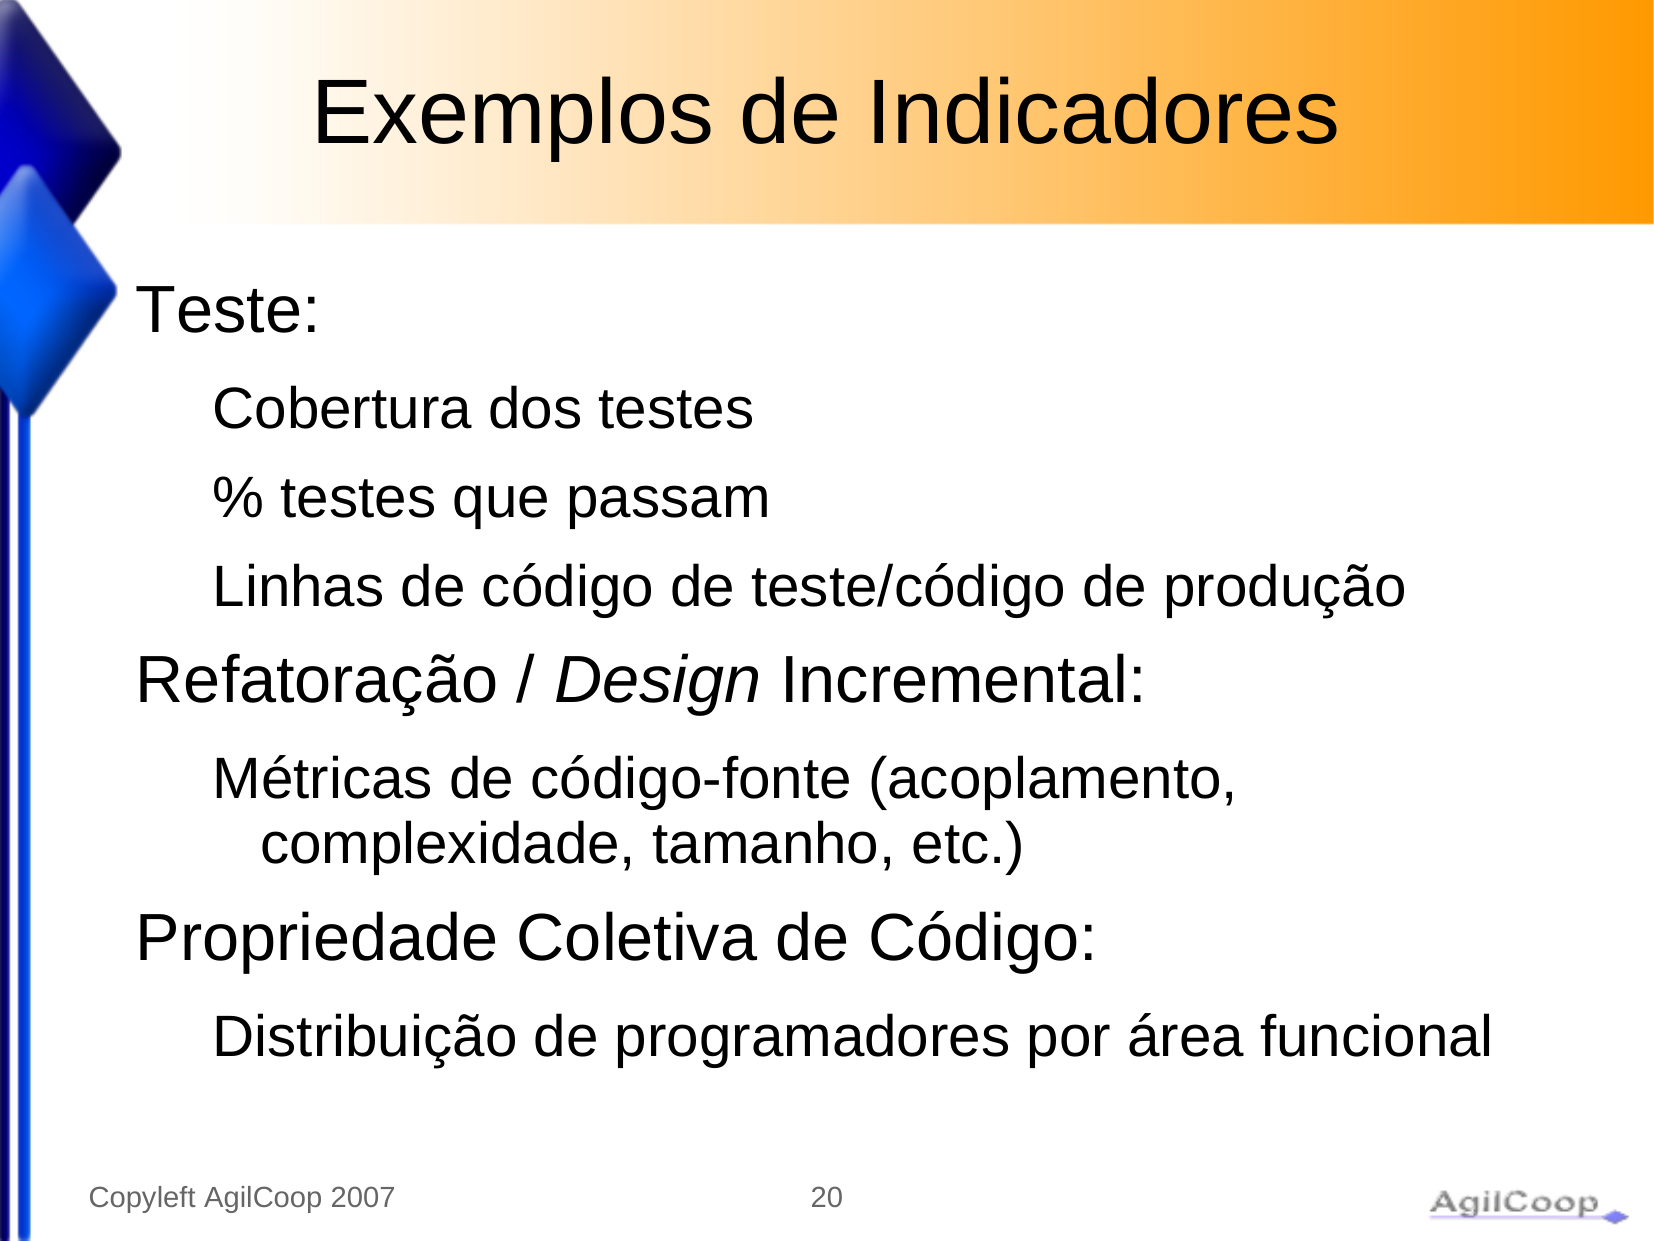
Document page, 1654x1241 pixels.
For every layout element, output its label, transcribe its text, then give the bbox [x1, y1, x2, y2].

picture [0, 0, 1654, 1241]
title Exemplos de Indicadores [82, 8, 1571, 216]
list Teste: Cobertura dos testes % testes que passam Linhas de código de teste/código de produção Refatoração / Design Incremental: Métricas de código-fonte (acoplamento, complexidade, tamanho, etc.) Propriedade Coletiva de Código: Distribuição de programadores por área funcional [118, 271, 1607, 1123]
